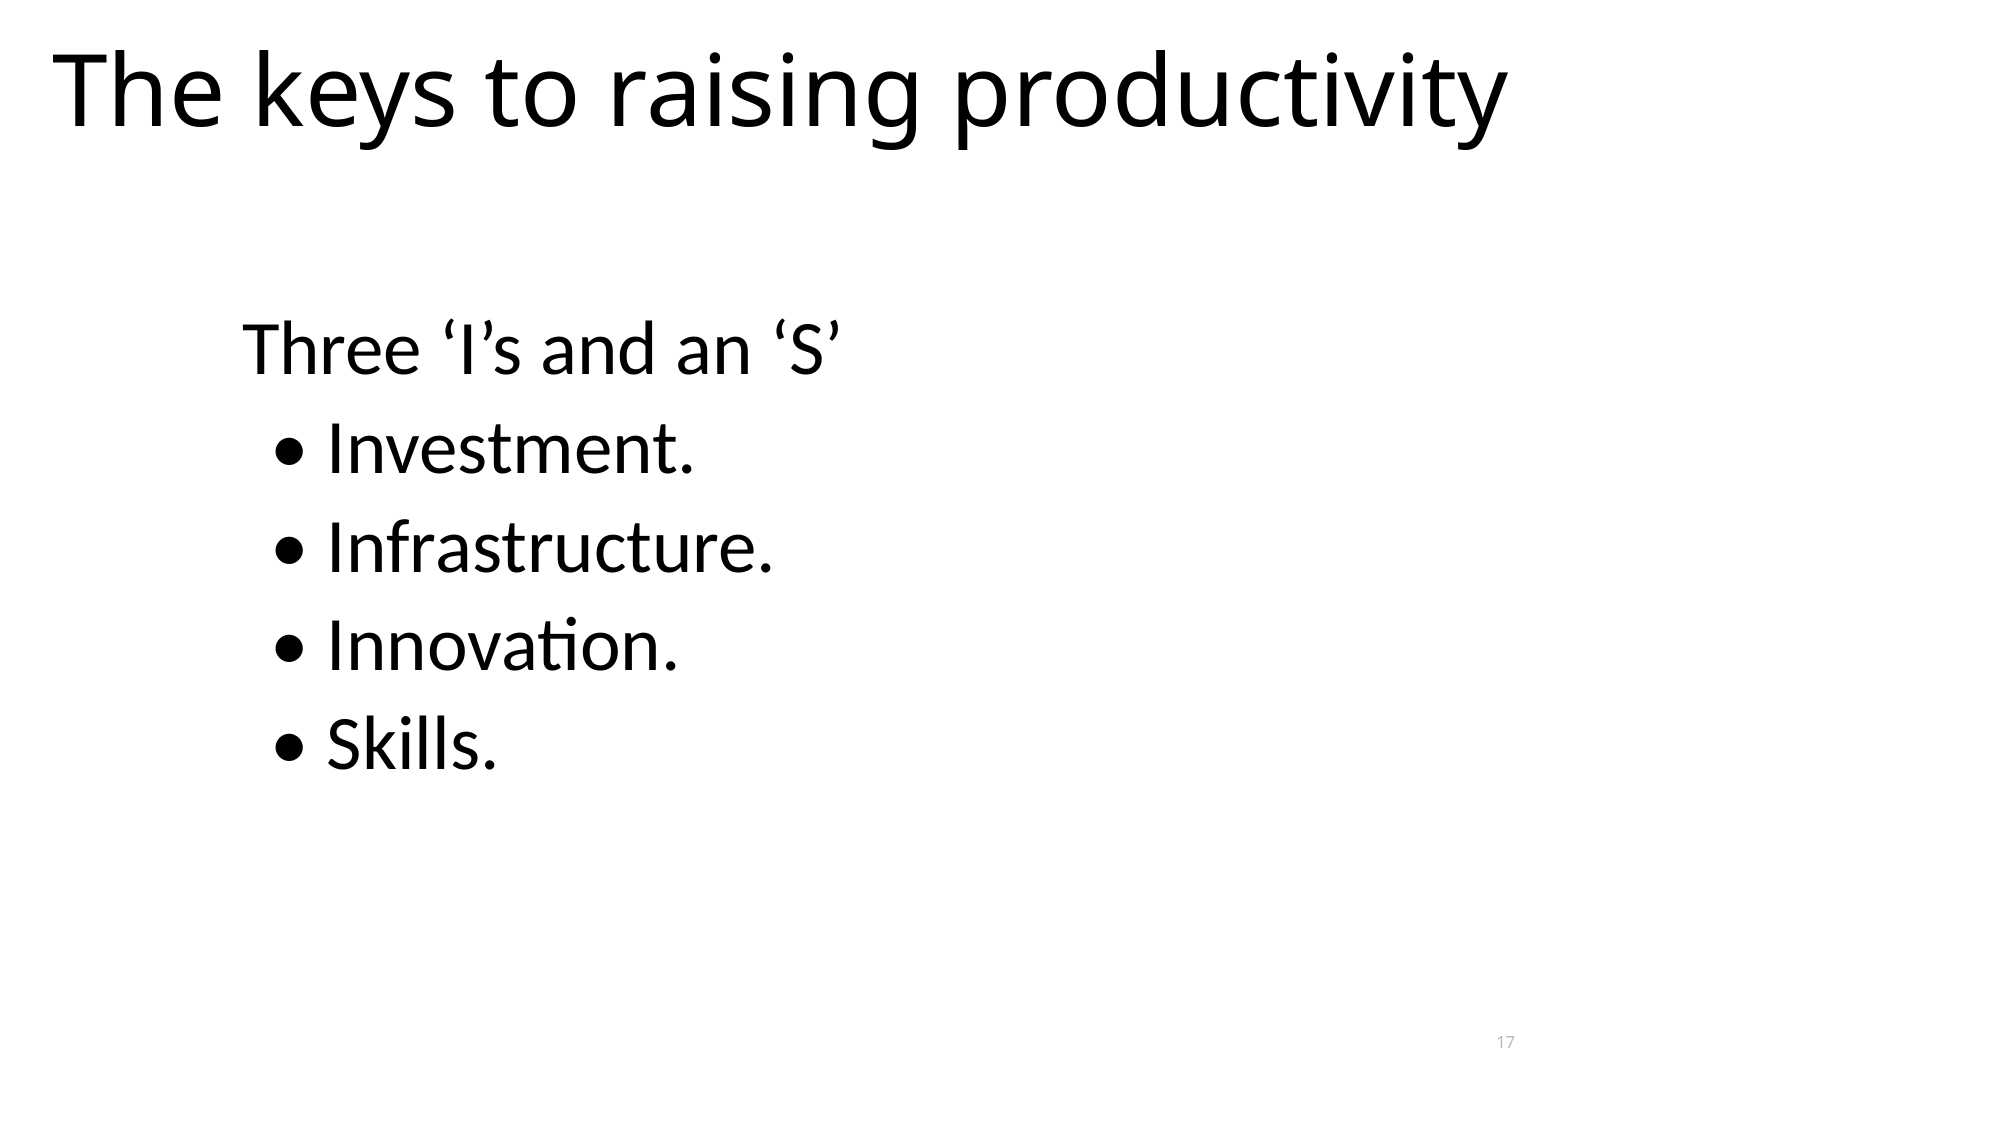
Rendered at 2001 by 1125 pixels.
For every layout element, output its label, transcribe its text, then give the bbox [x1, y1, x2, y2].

title The keys to raising productivity [37, 24, 1963, 163]
text_box [1483, 1025, 1901, 1101]
list Three ‘I’s and an ‘S’ • Investment. • Infrastructure. • Innovation. • Skills. [148, 238, 1913, 1001]
